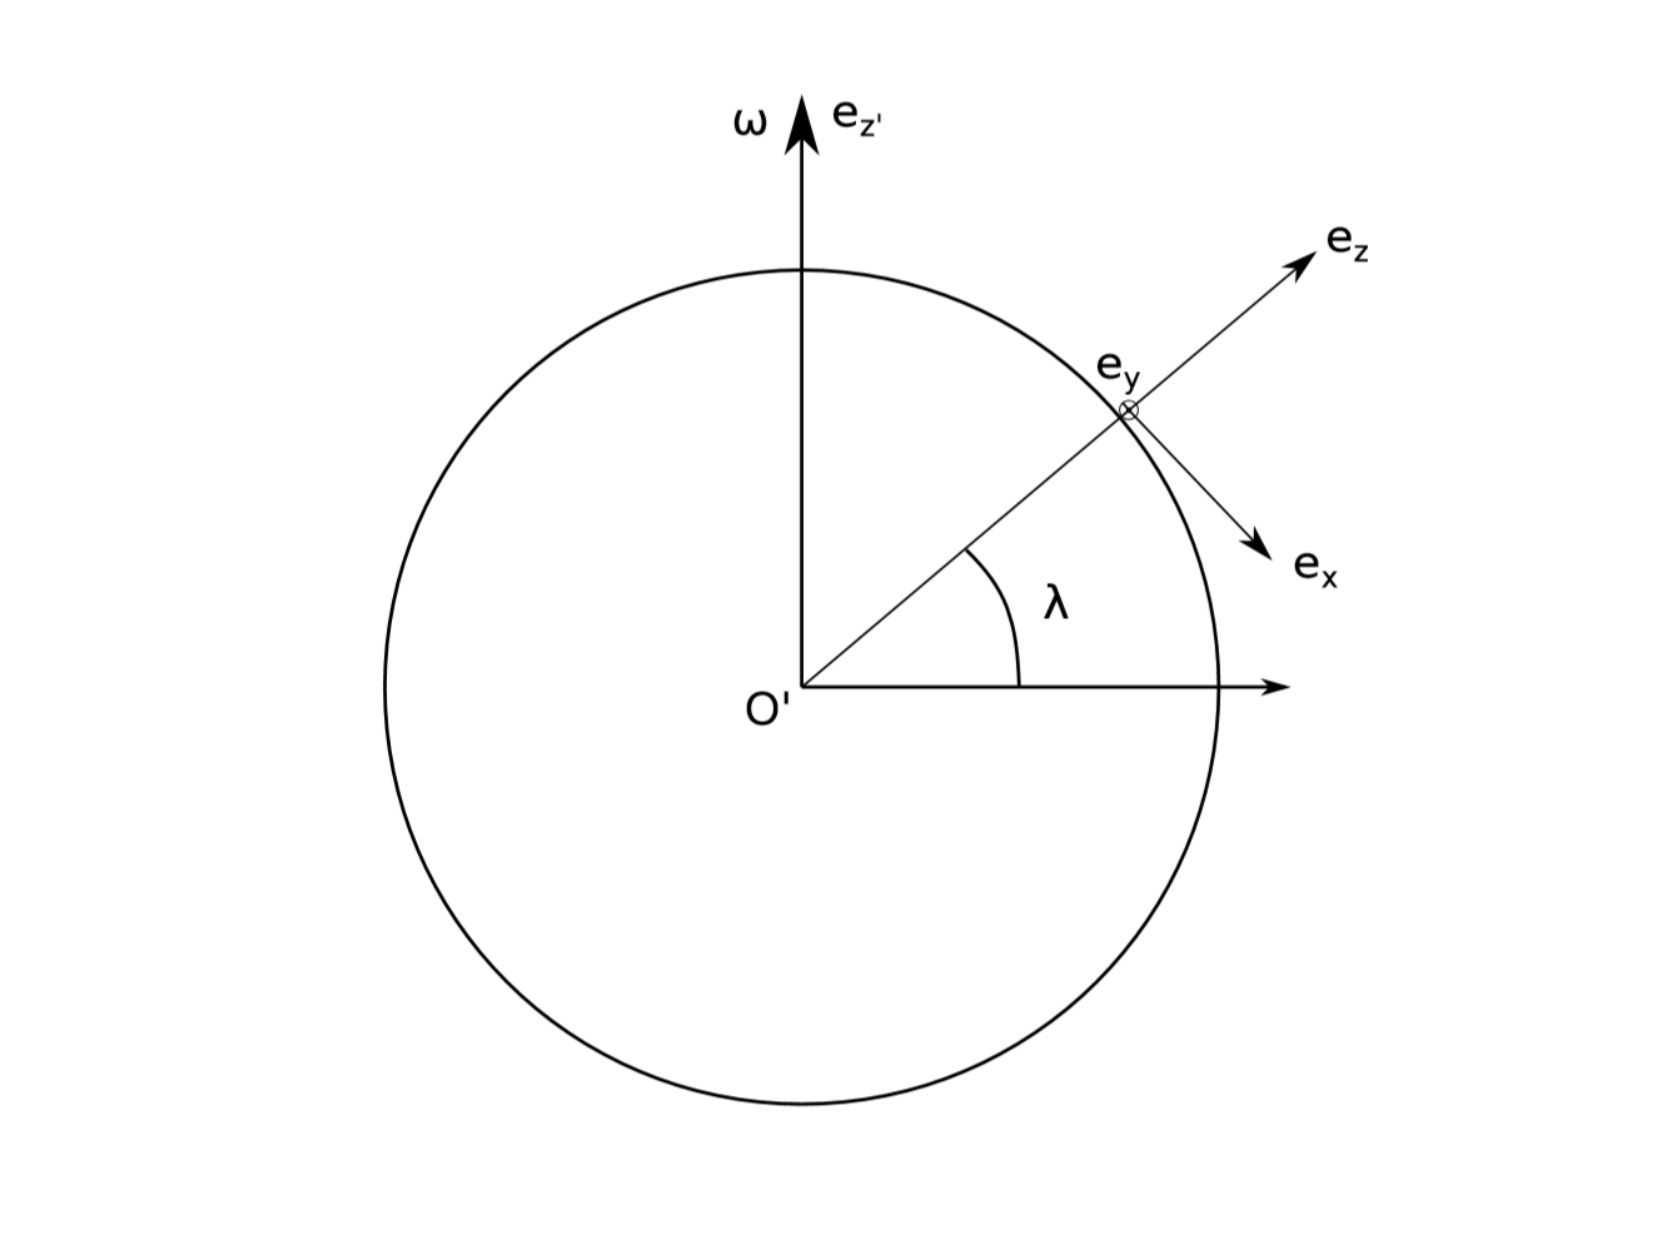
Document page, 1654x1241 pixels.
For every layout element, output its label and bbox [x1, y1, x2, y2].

picture [377, 70, 1398, 1120]
